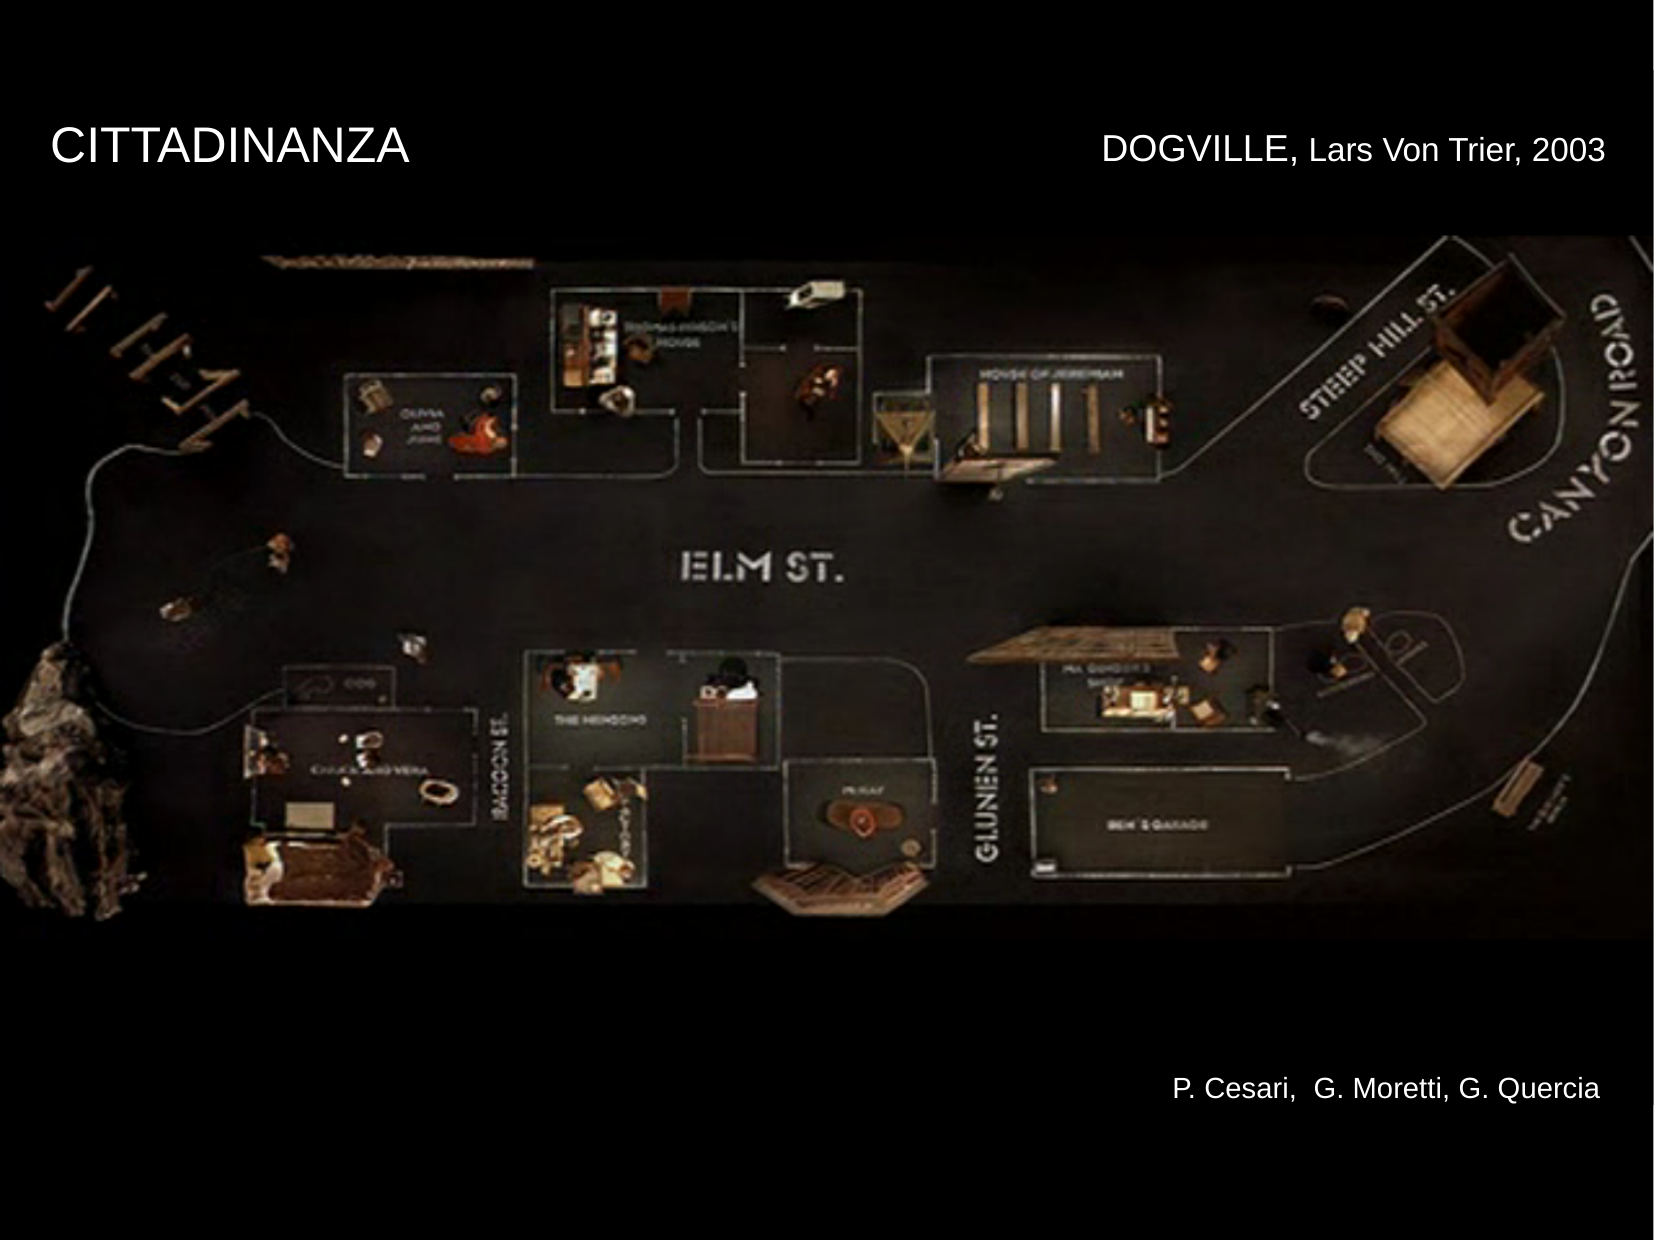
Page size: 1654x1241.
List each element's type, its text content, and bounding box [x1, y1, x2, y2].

text_box P. Cesari, G. Moretti, G. Quercia [1157, 1064, 1654, 1113]
picture [0, 70, 1654, 1105]
text_box DOGVILLE, Lars Von Trier, 2003 [1086, 120, 1654, 178]
text_box CITTADINANZA [35, 110, 993, 181]
